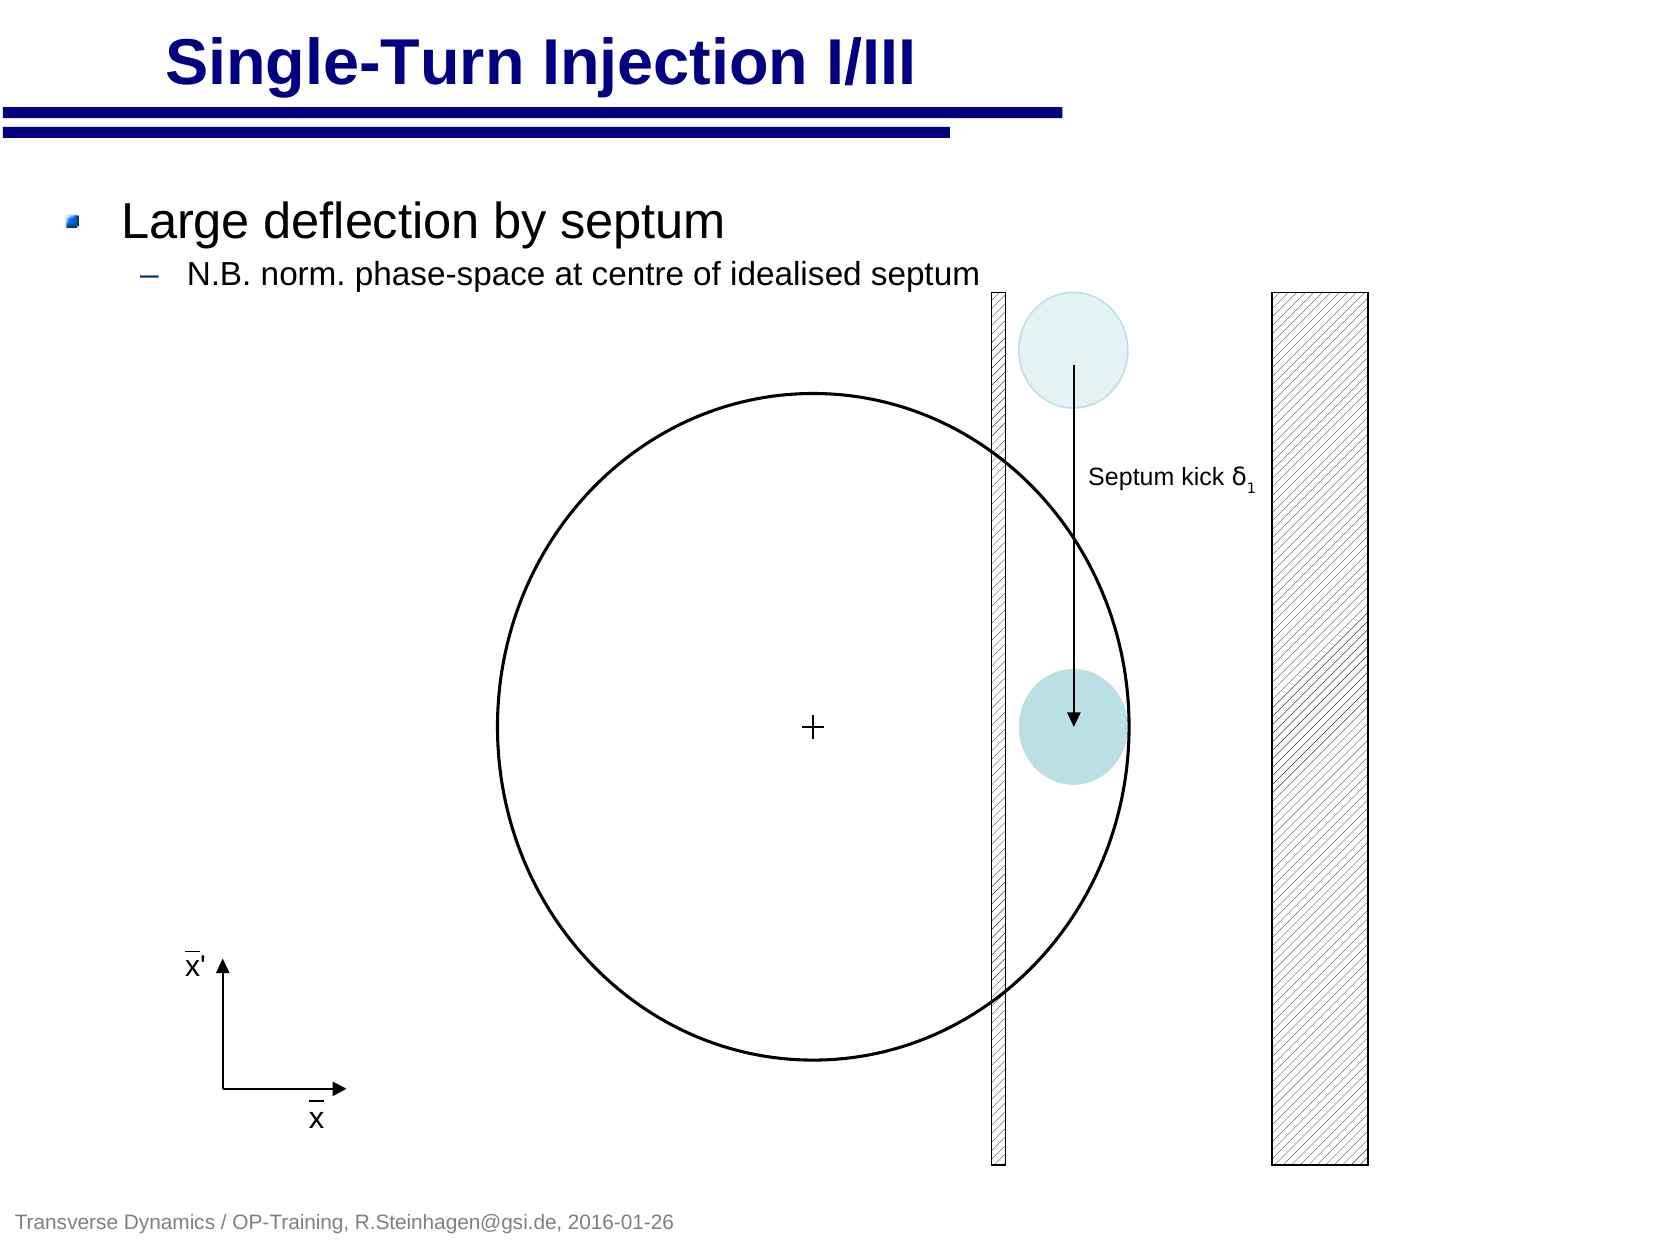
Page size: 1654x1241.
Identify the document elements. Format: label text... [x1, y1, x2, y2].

list Large deflection by septum N.B. norm. phase-space at centre of idealised septum [65, 192, 1628, 1205]
title Single-Turn Injection I/III [165, 0, 1323, 124]
